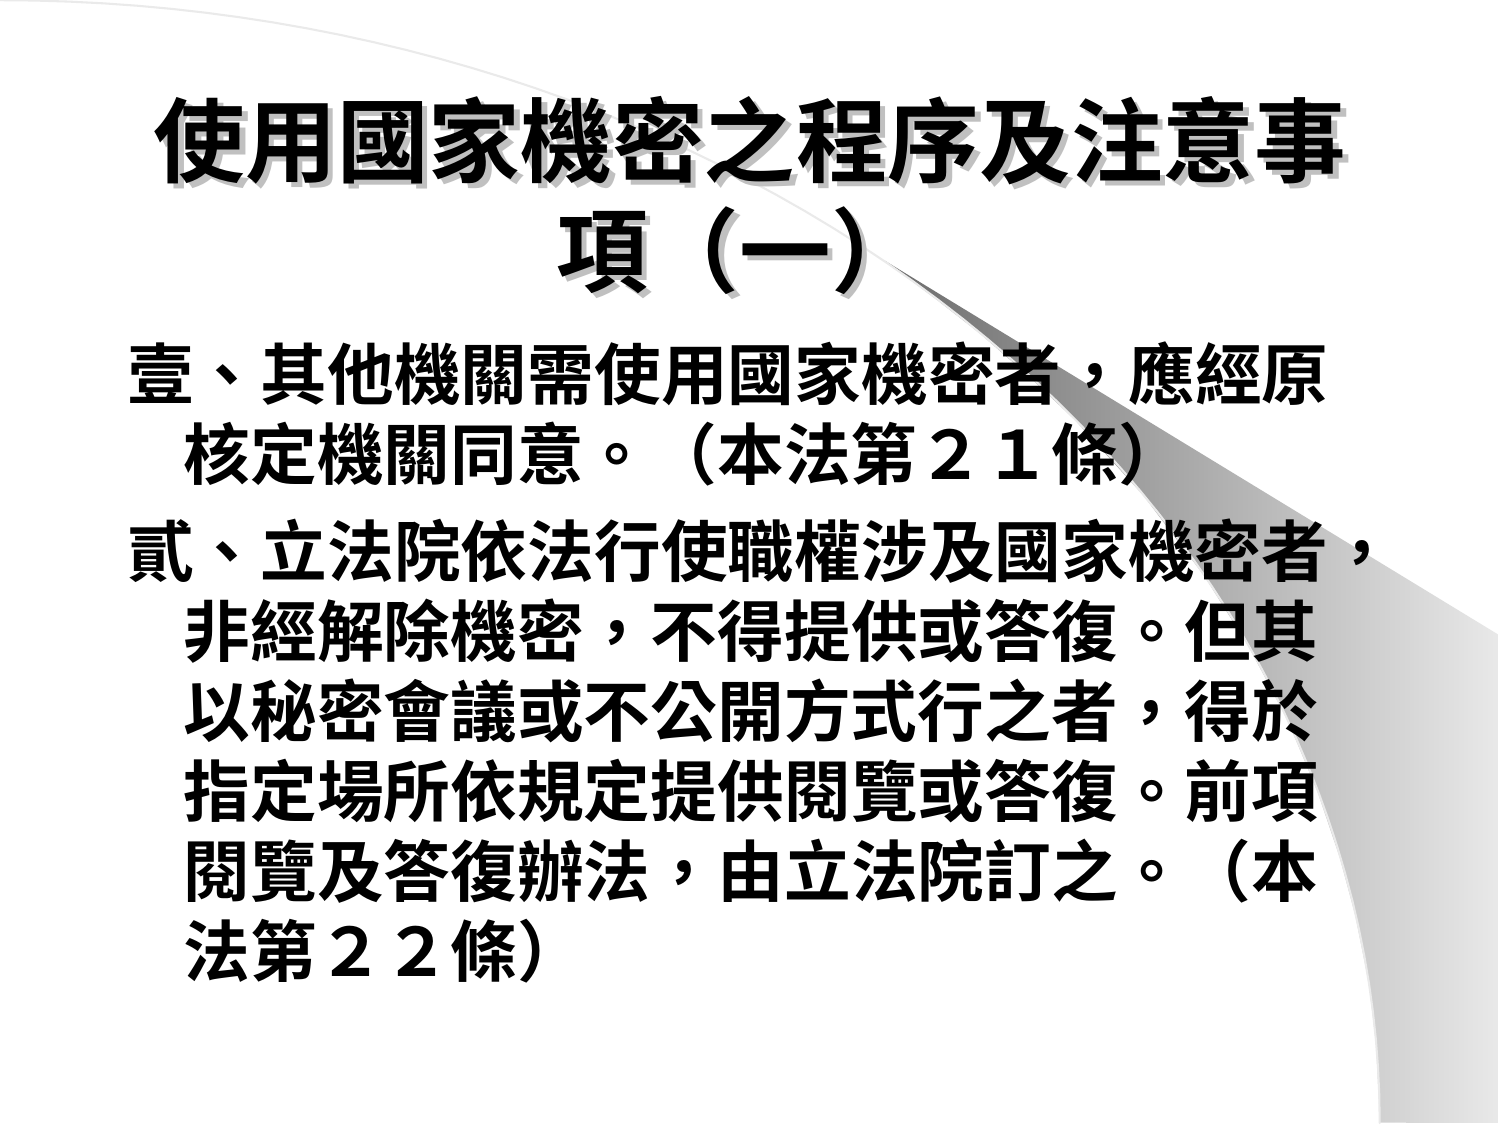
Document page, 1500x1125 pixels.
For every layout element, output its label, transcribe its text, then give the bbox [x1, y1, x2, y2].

list 壹、其他機關需使用國家機密者，應經原核定機關同意。（本法第２１條） 貳、立法院依法行使職權涉及國家機密者，非經解除機密，不得提供或答復。但其以秘密會議或不公開方式行之者，得於指定場所依規定提供閱覽或答復。前項閱覽及答復辦法，由立法院訂之。（本法第２２條） [112, 324, 1388, 1000]
title 使用國家機密之程序及注意事項（一） [112, 99, 1388, 288]
